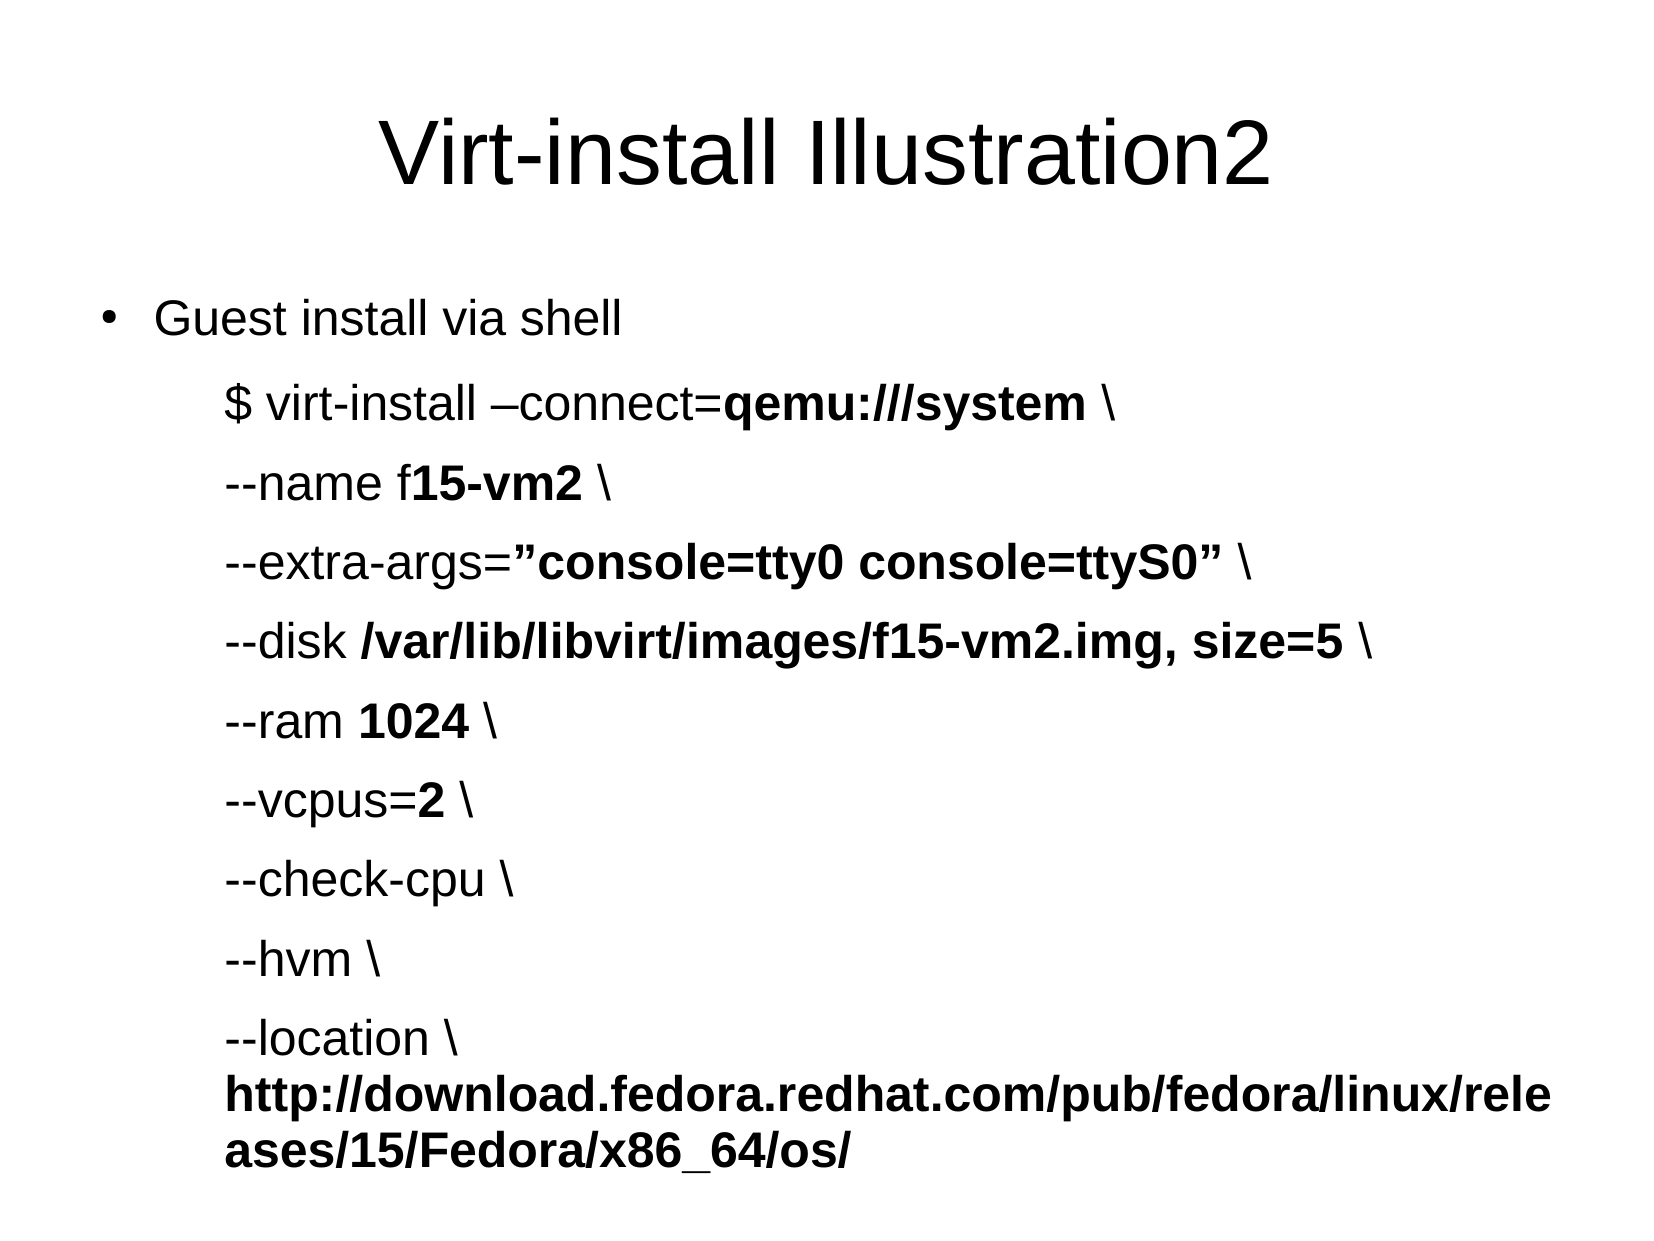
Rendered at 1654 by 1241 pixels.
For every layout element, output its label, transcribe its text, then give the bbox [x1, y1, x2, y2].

list Guest install via shell $ virt-install –connect=qemu:///system \ --name f15-vm2 \ --extra-args=”console=tty0 console=ttyS0” \ --disk /var/lib/libvirt/images/f15-vm2.img, size=5 \ --ram 1024 \ --vcpus=2 \ --check-cpu \ --hvm \ --location \ http://download.fedora.redhat.com/pub/fedora/linux/releases/15/Fedora/x86_64/os/ [82, 290, 1571, 1178]
title Virt-install Illustration2 [82, 49, 1571, 257]
